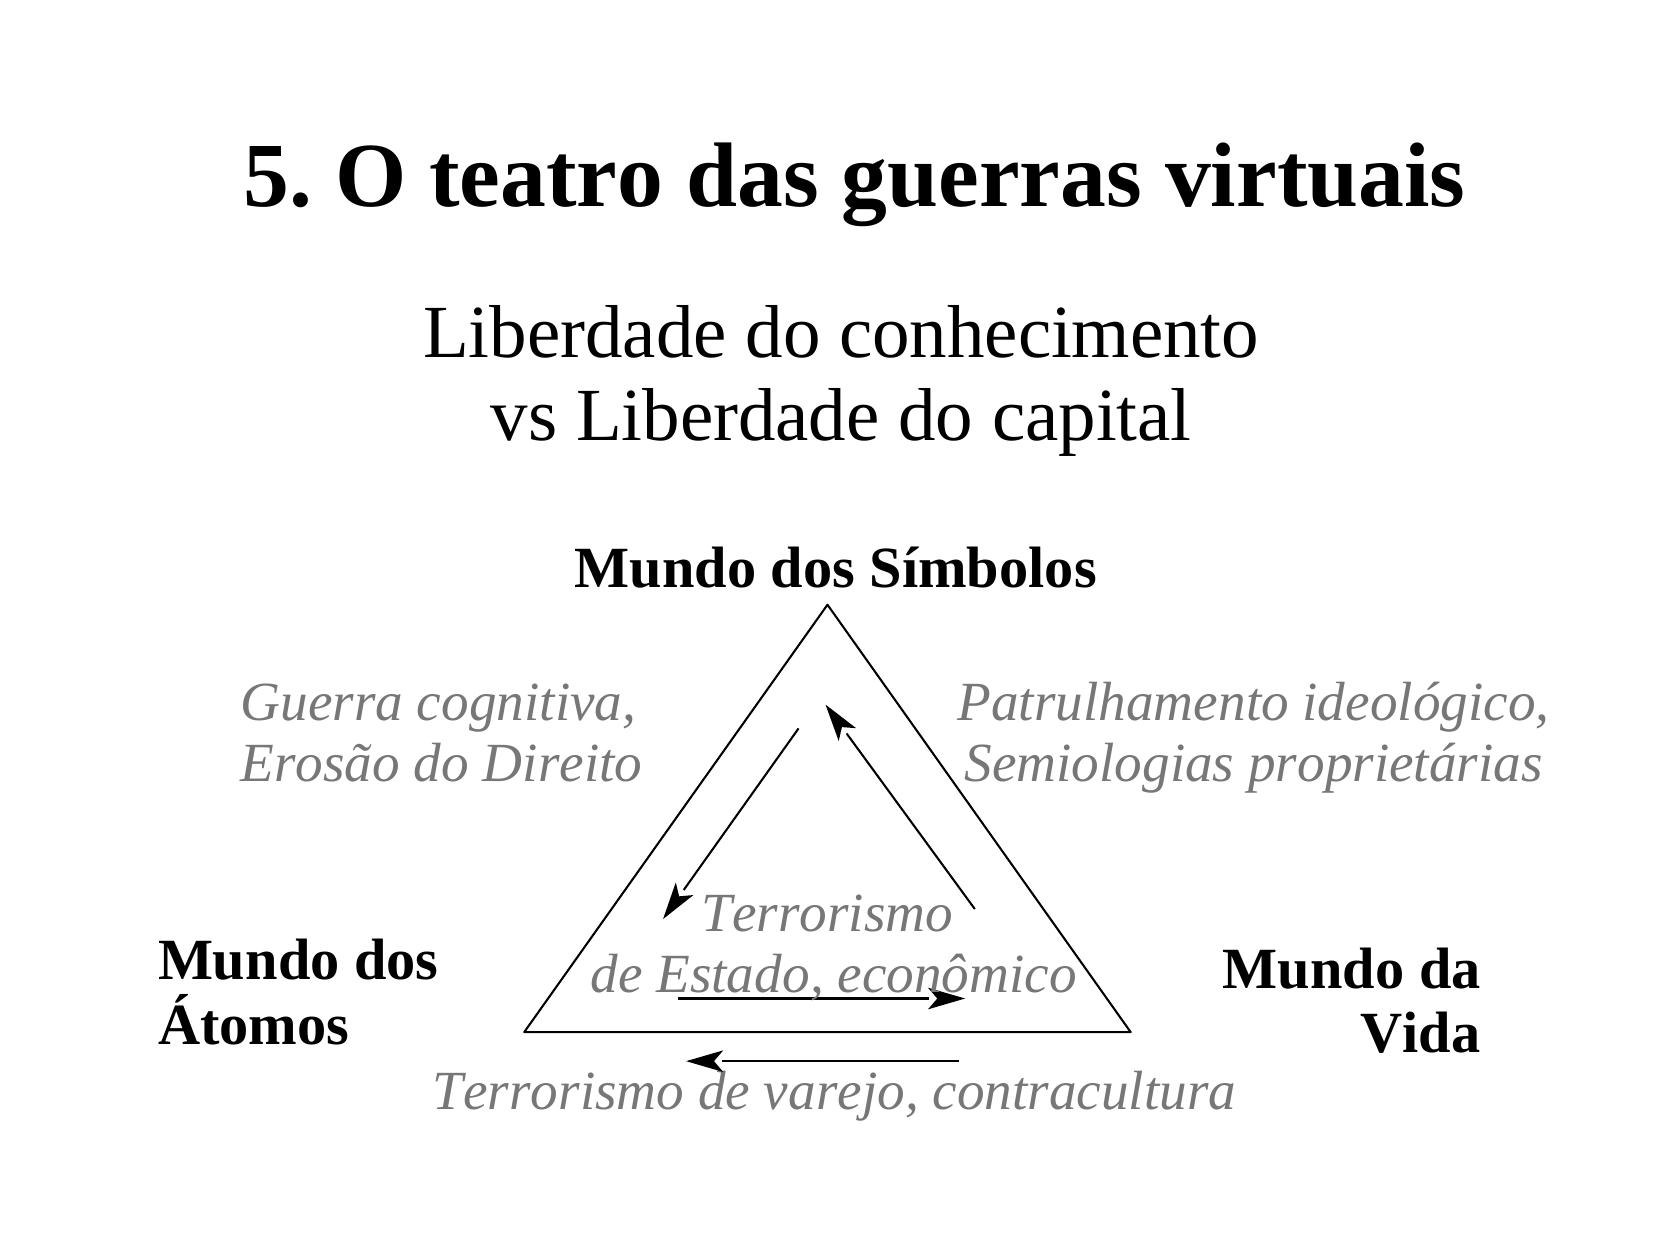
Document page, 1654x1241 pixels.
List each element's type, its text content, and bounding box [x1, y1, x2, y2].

text_box Liberdade do conhecimento vs Liberdade do capital [423, 290, 1347, 476]
text_box [524, 960, 1131, 1033]
title 5. O teatro das guerras virtuais [152, 72, 1559, 279]
text_box Terrorismo de varejo, contracultura [281, 1053, 1389, 1136]
text_box Mundo dos Símbolos [530, 527, 1142, 622]
text_box Guerra cognitiva, Erosão do Direito [225, 663, 780, 813]
text_box Mundo dos Átomos [142, 920, 503, 1092]
text_box Terrorismo de Estado, econômico [575, 874, 1142, 1014]
text_box [636, 813, 736, 874]
text_box Mundo da Vida [1177, 928, 1496, 1100]
text_box Patrulhamento ideológico, Semiologias proprietárias [914, 663, 1594, 813]
text_box [698, 622, 1019, 874]
